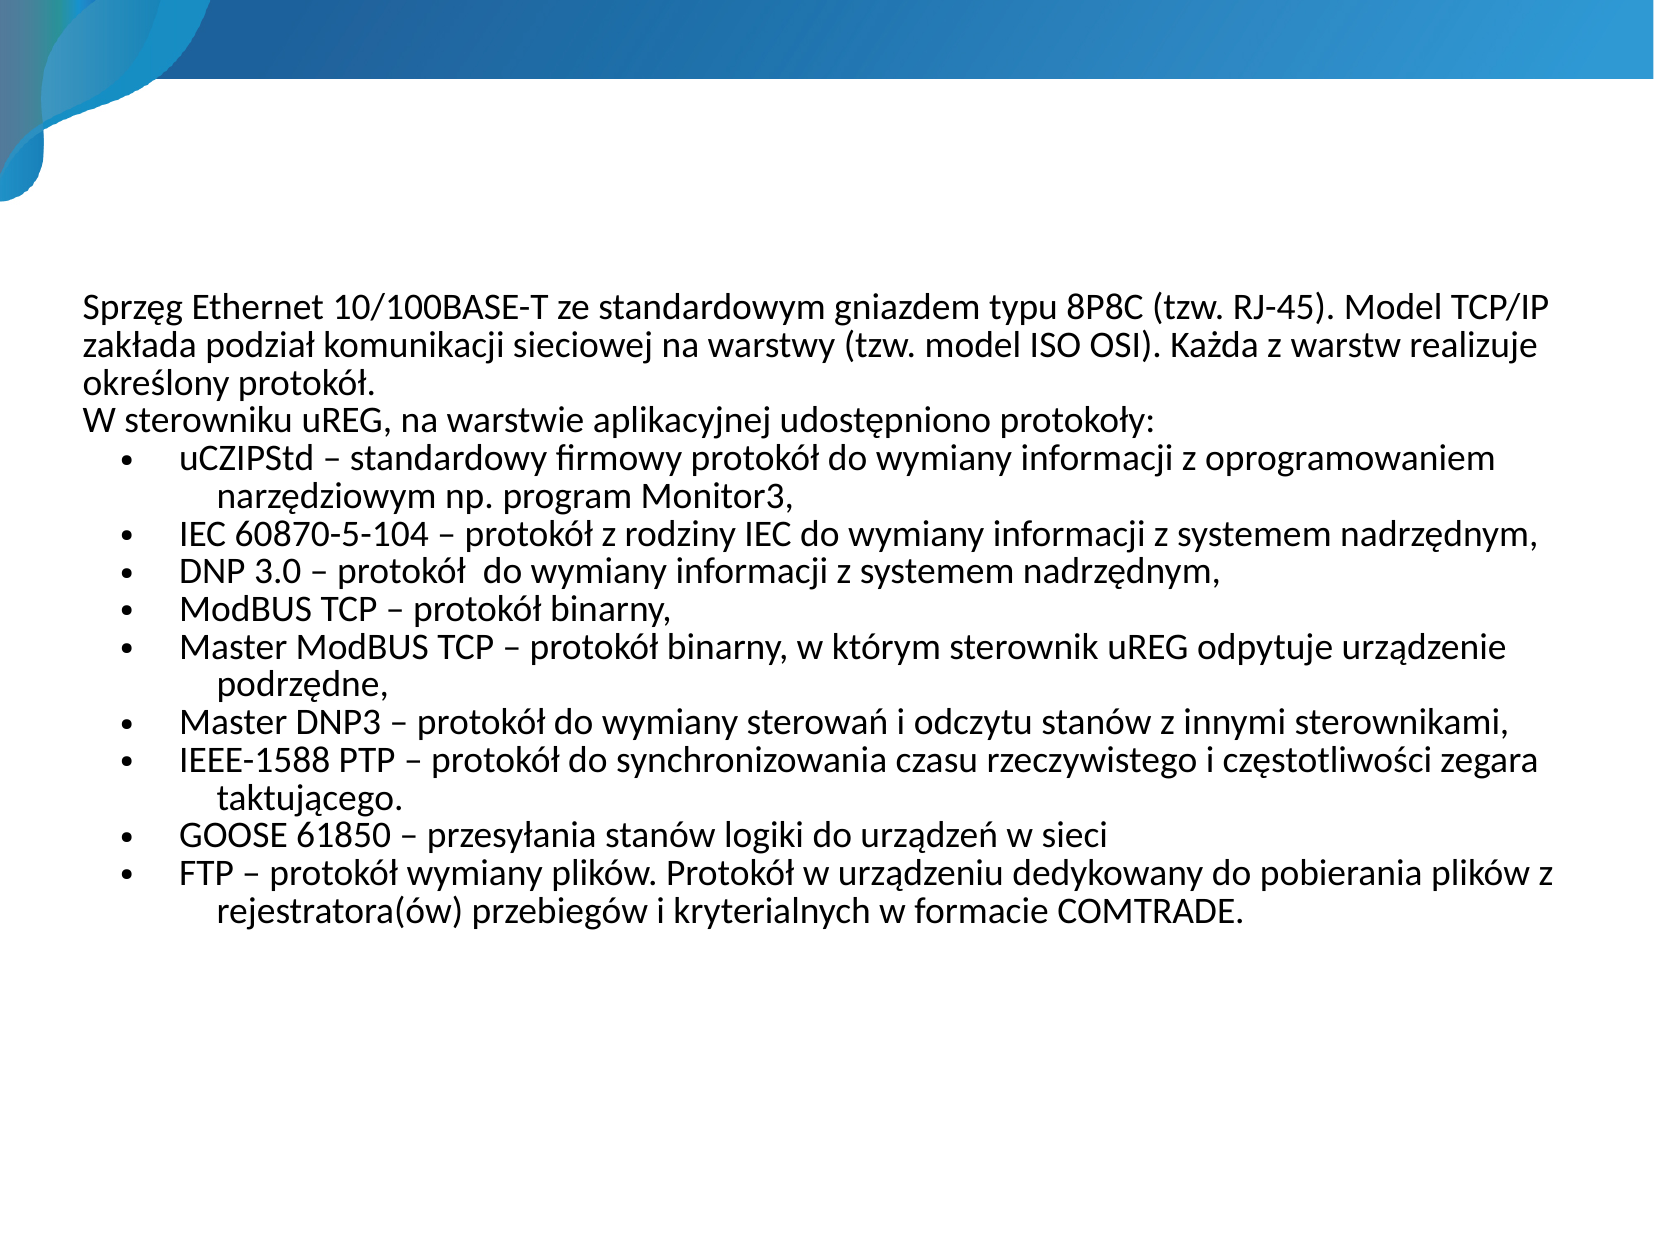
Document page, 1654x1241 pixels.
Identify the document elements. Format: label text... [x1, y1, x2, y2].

picture [0, 0, 1654, 1241]
subtitle Sprzęg Ethernet 10/100BASE-T ze standardowym gniazdem typu 8P8C (tzw. RJ-45). Model TCP/IP zakłada podział komunikacji sieciowej na warstwy (tzw. model ISO OSI). Każda z warstw realizuje określony protokół. W sterowniku uREG, na warstwie aplikacyjnej udostępniono protokoły: uCZIPStd – standardowy firmowy protokół do wymiany informacji z oprogramowaniem narzędziowym np. program Monitor3, IEC 60870-5-104 – protokół z rodziny IEC do wymiany informacji z systemem nadrzędnym, DNP 3.0 – protokół do wymiany informacji z systemem nadrzędnym, ModBUS TCP – protokół binarny, Master ModBUS TCP – protokół binarny, w którym sterownik uREG odpytuje urządzenie podrzędne, Master DNP3 – protokół do wymiany sterowań i odczytu stanów z innymi sterownikami, IEEE-1588 PTP – protokół do synchronizowania czasu rzeczywistego i częstotliwości zegara taktującego. GOOSE 61850 – przesyłania stanów logiki do urządzeń w sieci FTP – protokół wymiany plików. Protokół w urządzeniu dedykowany do pobierania plików z rejestratora(ów) przebiegów i kryterialnych w formacie COMTRADE. [82, 132, 1571, 1093]
